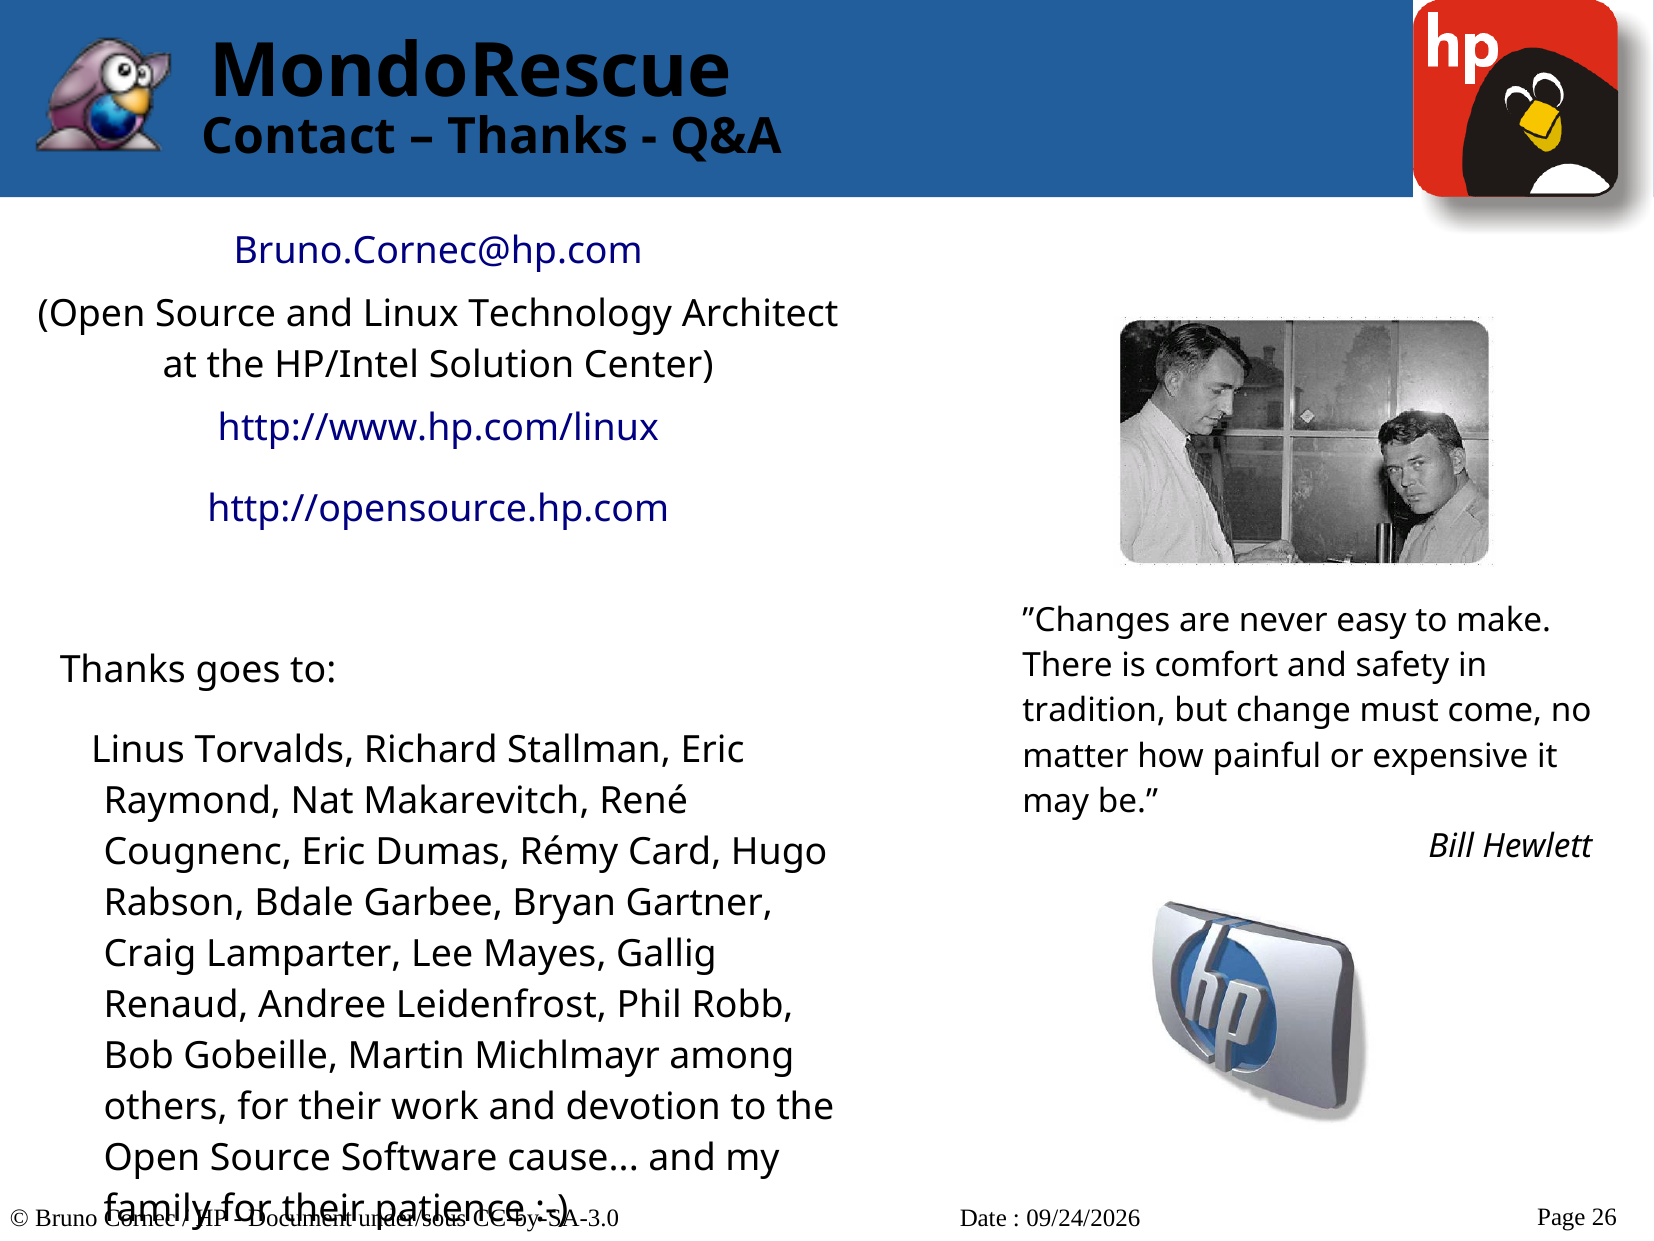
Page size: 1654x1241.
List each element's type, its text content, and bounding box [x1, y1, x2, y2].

picture [0, 0, 211, 199]
picture [1413, 0, 1654, 235]
picture [1113, 316, 1496, 568]
title Contact – Thanks - Q&A [201, 32, 1191, 241]
text_box ”Changes are never easy to make. There is comfort and safety in tradition, but change must come, no matter how painful or expensive it may be.” Bill Hewlett [1022, 595, 1634, 877]
picture [1105, 890, 1422, 1130]
list Bruno.Cornec@hp.com (Open Source and Linux Technology Architect at the HP/Intel Solution Center) http://www.hp.com/linux http://opensource.hp.com Thanks goes to: Linus Torvalds, Richard Stallman, Eric Raymond, Nat Makarevitch, René Cougnenc, Eric Dumas, Rémy Card, Hugo Rabson, Bdale Garbee, Bryan Gartner, Craig Lamparter, Lee Mayes, Gallig Renaud, Andree Leidenfrost, Phil Robb, Bob Gobeille, Martin Michlmayr among others, for their work and devotion to the Open Source Software cause... and my family for their patience :-) [20, 223, 856, 1201]
